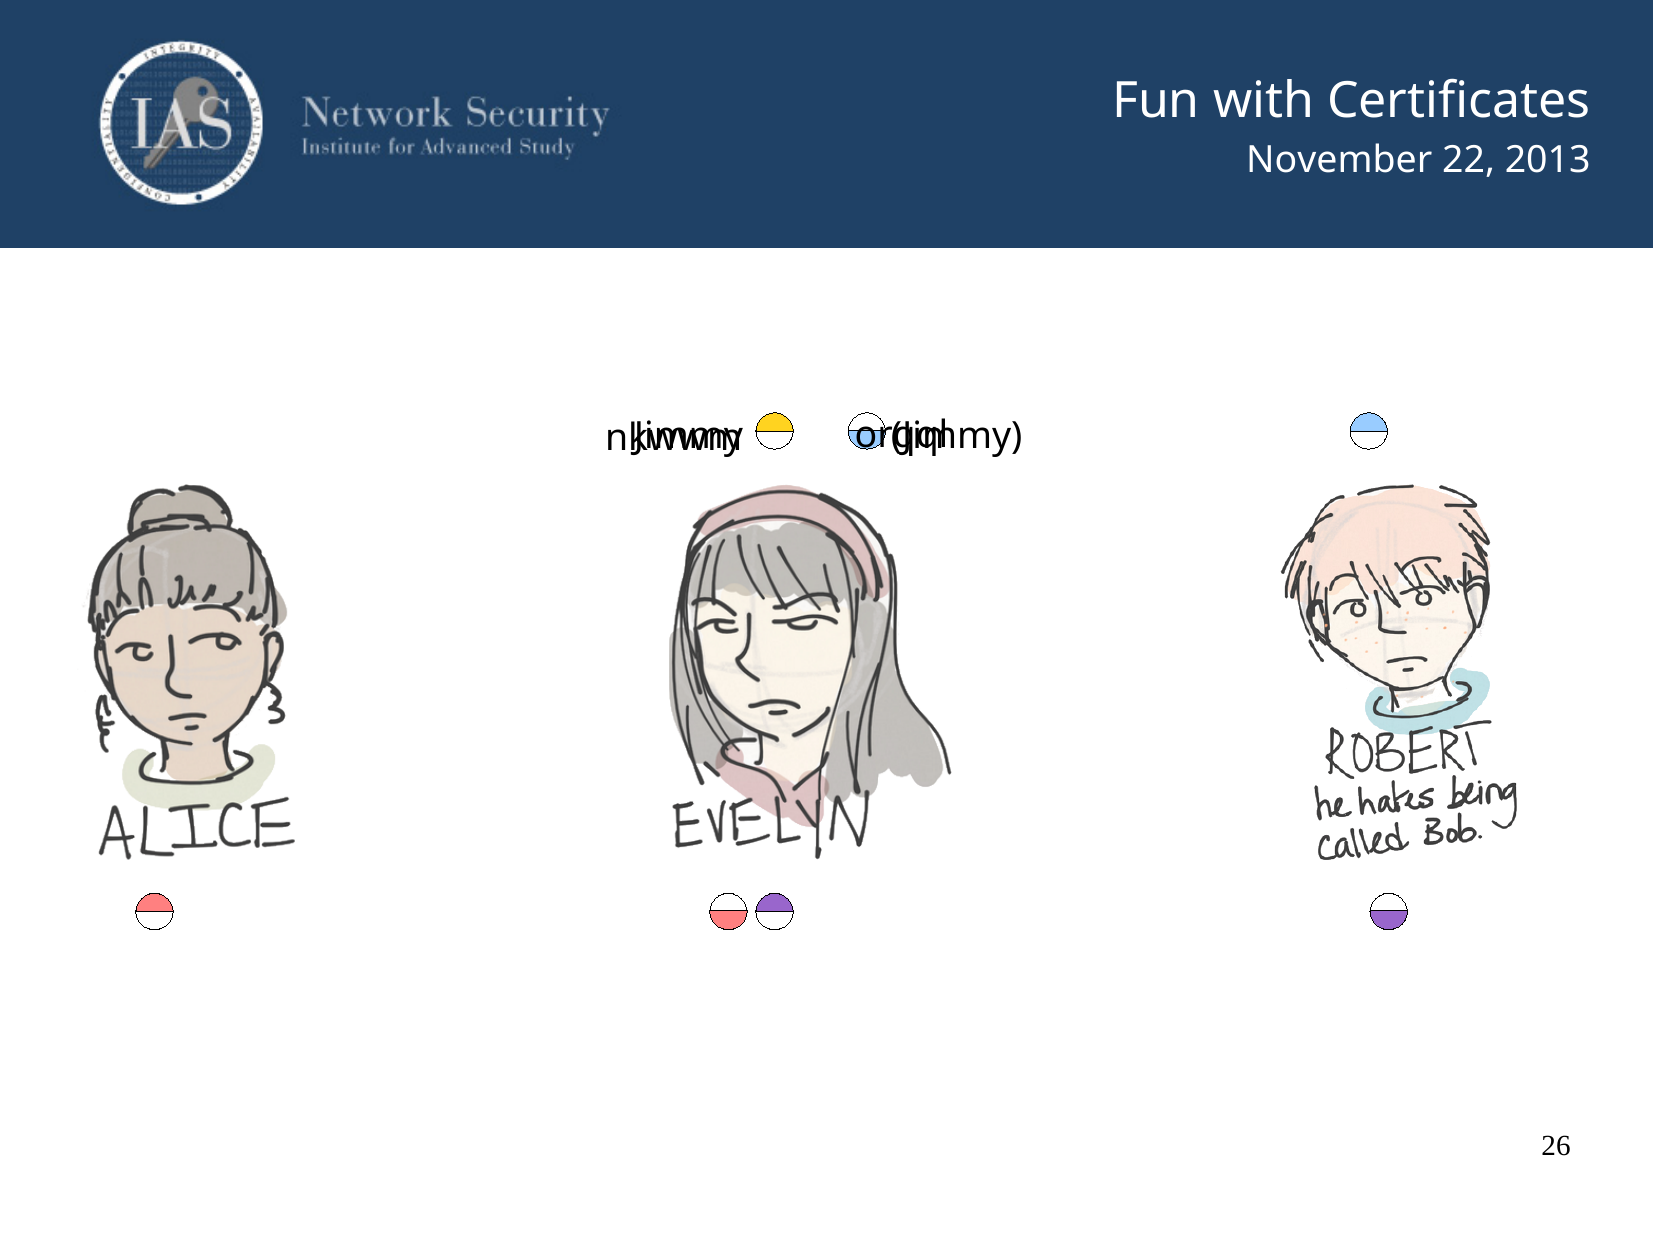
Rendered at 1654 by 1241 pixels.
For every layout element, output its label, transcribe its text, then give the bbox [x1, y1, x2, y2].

text_box (Jimmy) [876, 400, 1053, 460]
text_box Jimmy [619, 400, 766, 460]
picture [669, 484, 952, 860]
text_box [766, 412, 794, 432]
picture [75, 484, 295, 860]
text_box [135, 893, 174, 912]
picture [1280, 484, 1517, 860]
text_box [1370, 910, 1408, 930]
text_box [1350, 412, 1388, 432]
text_box orqql [839, 399, 966, 458]
text_box nkwwm [590, 402, 764, 462]
text_box [709, 910, 748, 930]
text_box [755, 893, 794, 912]
picture [0, 0, 1653, 248]
